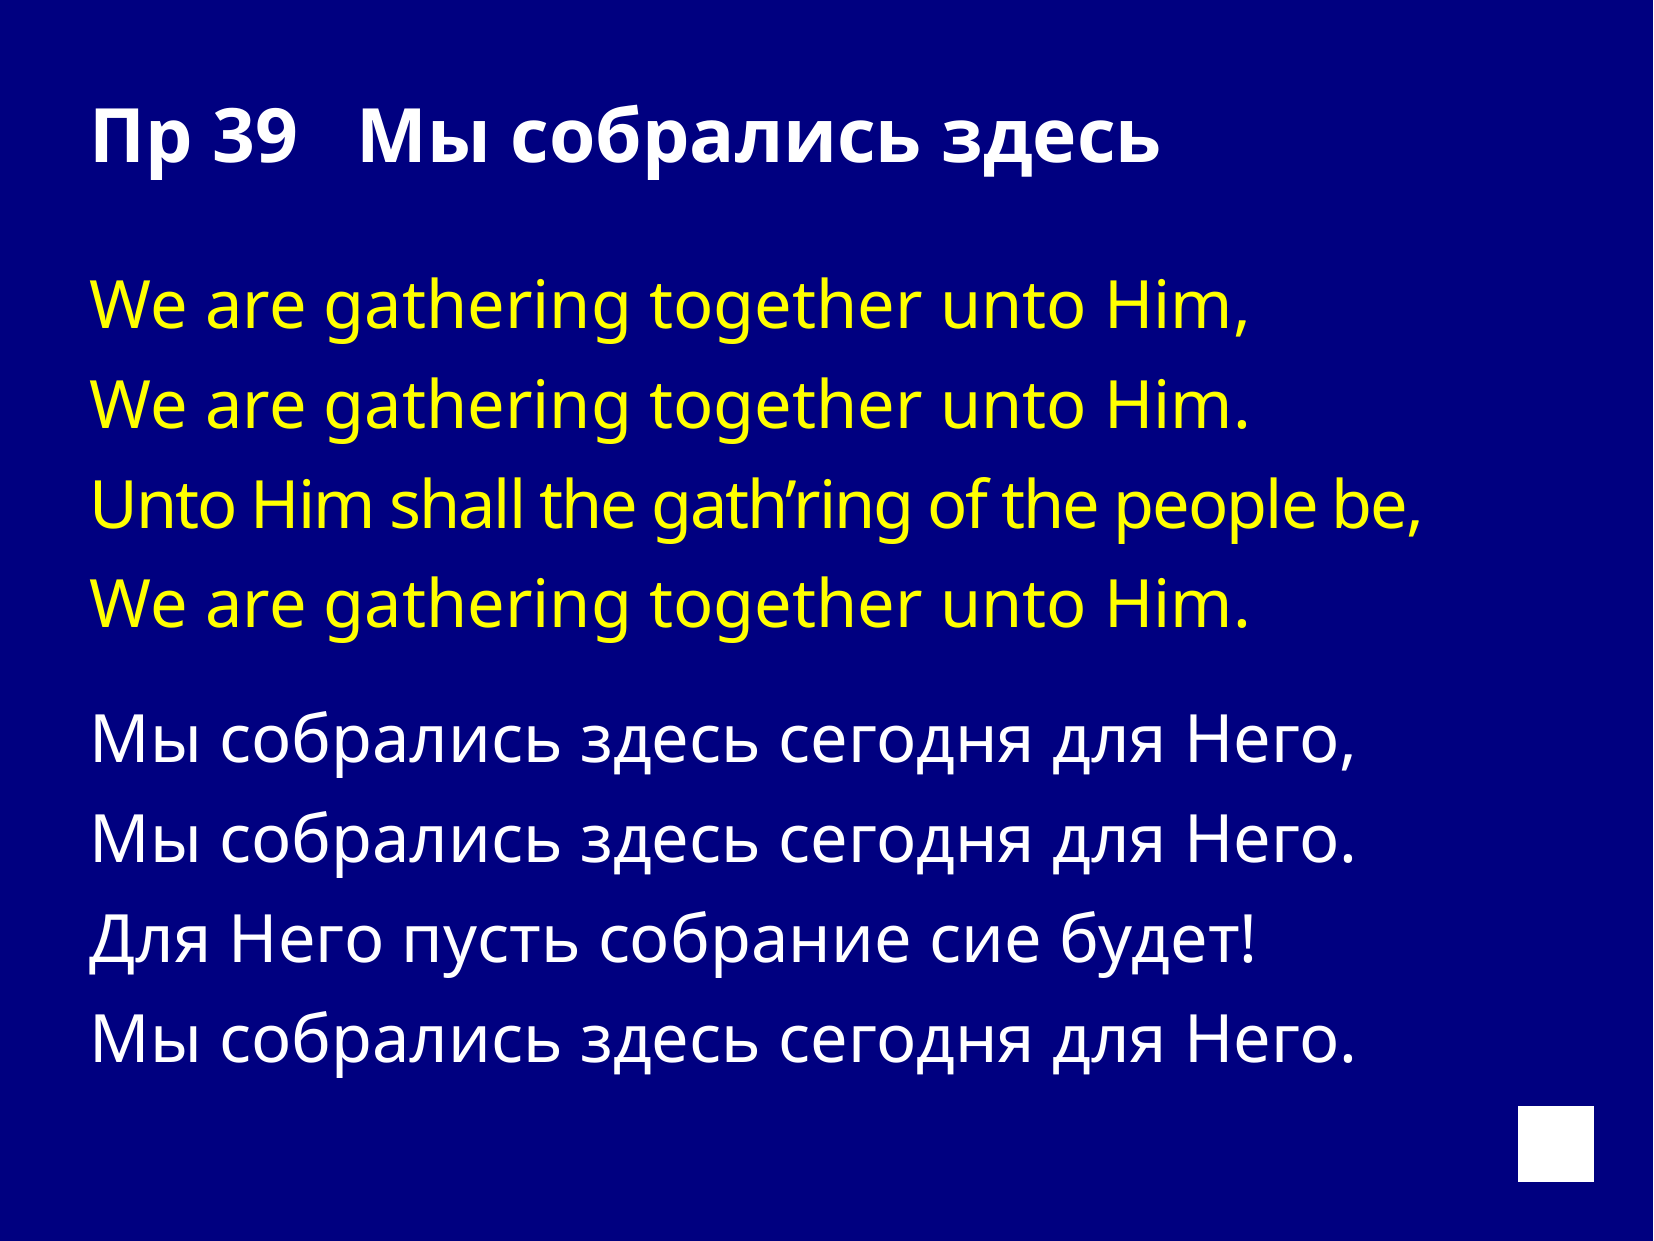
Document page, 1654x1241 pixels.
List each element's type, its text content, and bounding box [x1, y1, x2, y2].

text_box Мы собрались здесь сегодня для Него, Мы собрались здесь сегодня для Него. Для Него пусть собрание сие будет! Мы собрались здесь сегодня для Него. [75, 675, 1576, 1163]
text_box Пр 39 Мы собрались здесь [75, 75, 1576, 188]
text_box [1518, 1106, 1594, 1182]
text_box We are gathering together unto Him, We are gathering together unto Him. Unto Him shall the gath’ring of the people be, We are gathering together unto Him. [75, 150, 1653, 638]
